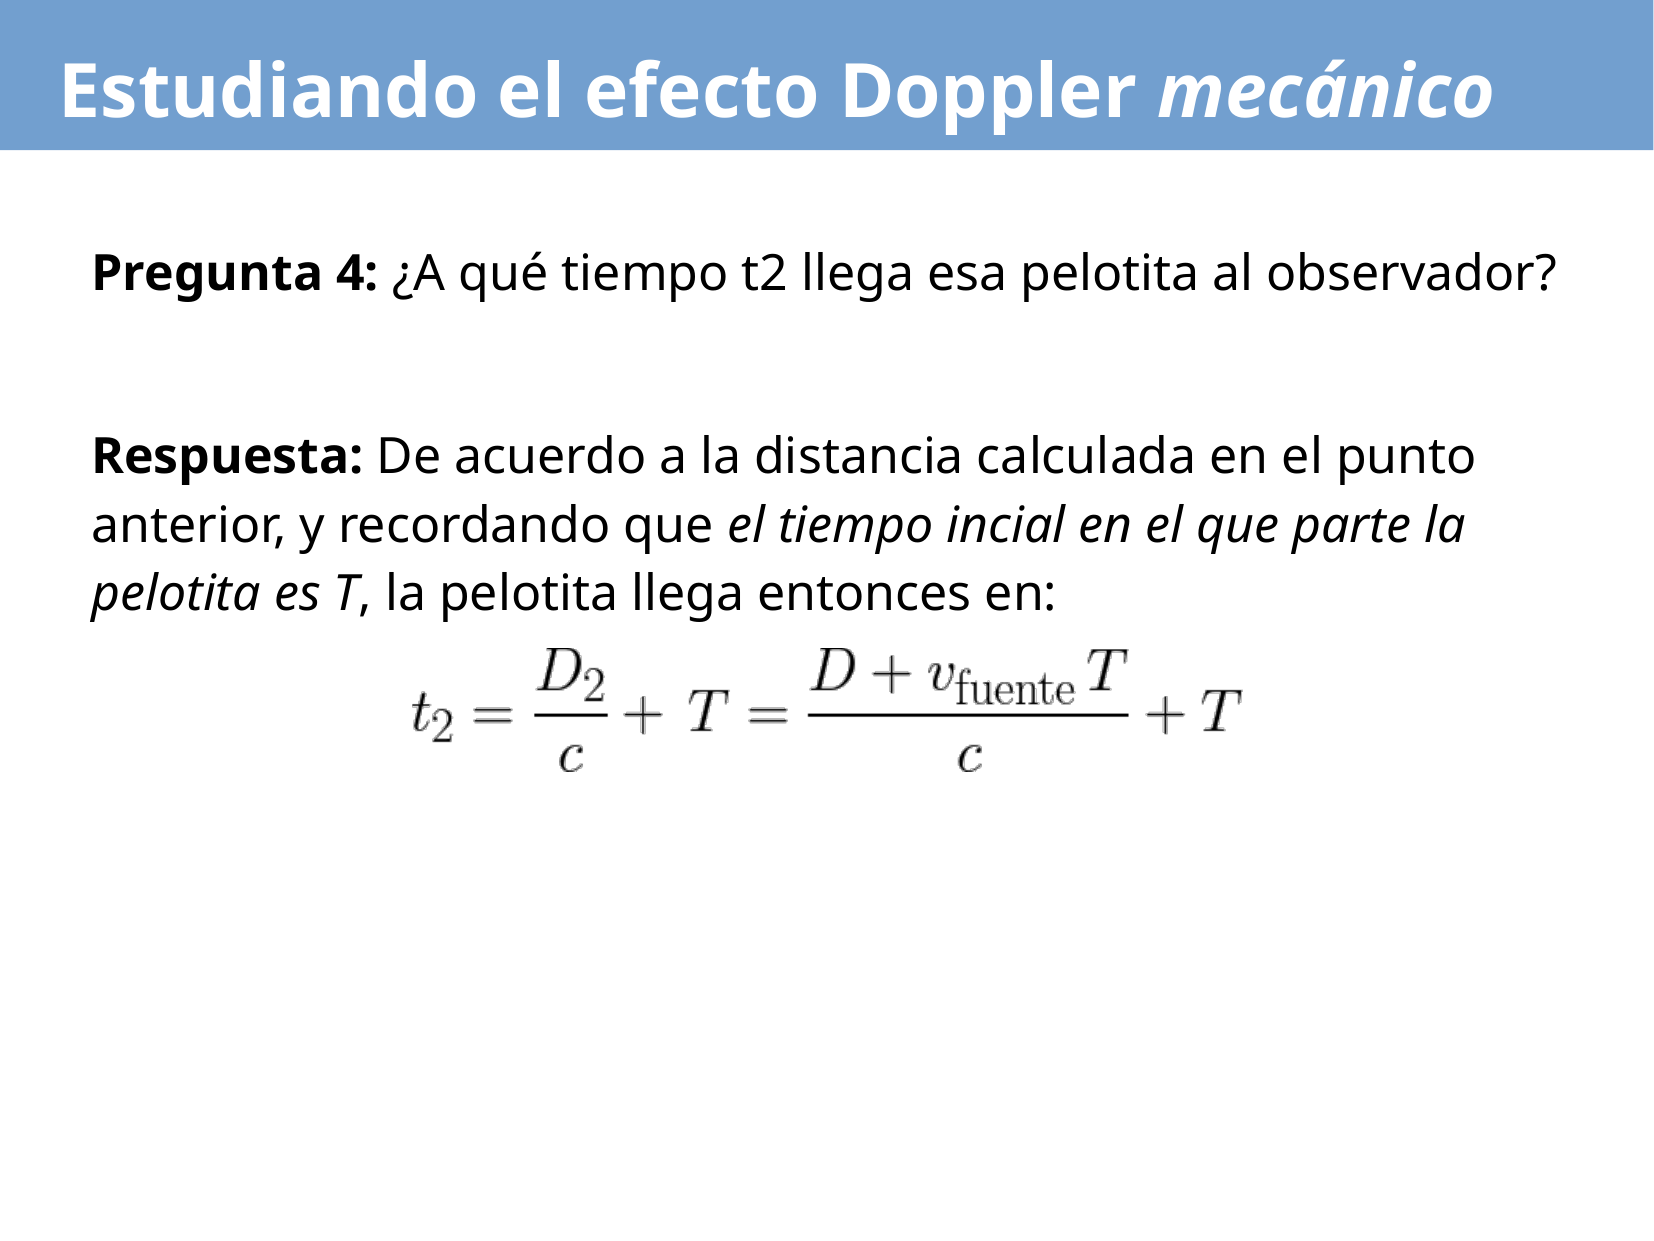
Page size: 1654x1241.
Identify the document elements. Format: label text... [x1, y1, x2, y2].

text_box Pregunta 4: ¿A qué tiempo t2 llega esa pelotita al observador? [76, 229, 1577, 305]
text_box Estudiando el efecto Doppler mecánico [44, 30, 1361, 135]
text_box [0, 0, 1654, 151]
picture [411, 648, 1243, 772]
text_box Respuesta: De acuerdo a la distancia calculada en el punto anterior, y recordando que el tiempo incial en el que parte la pelotita es T, la pelotita llega entonces en: [76, 412, 1577, 608]
